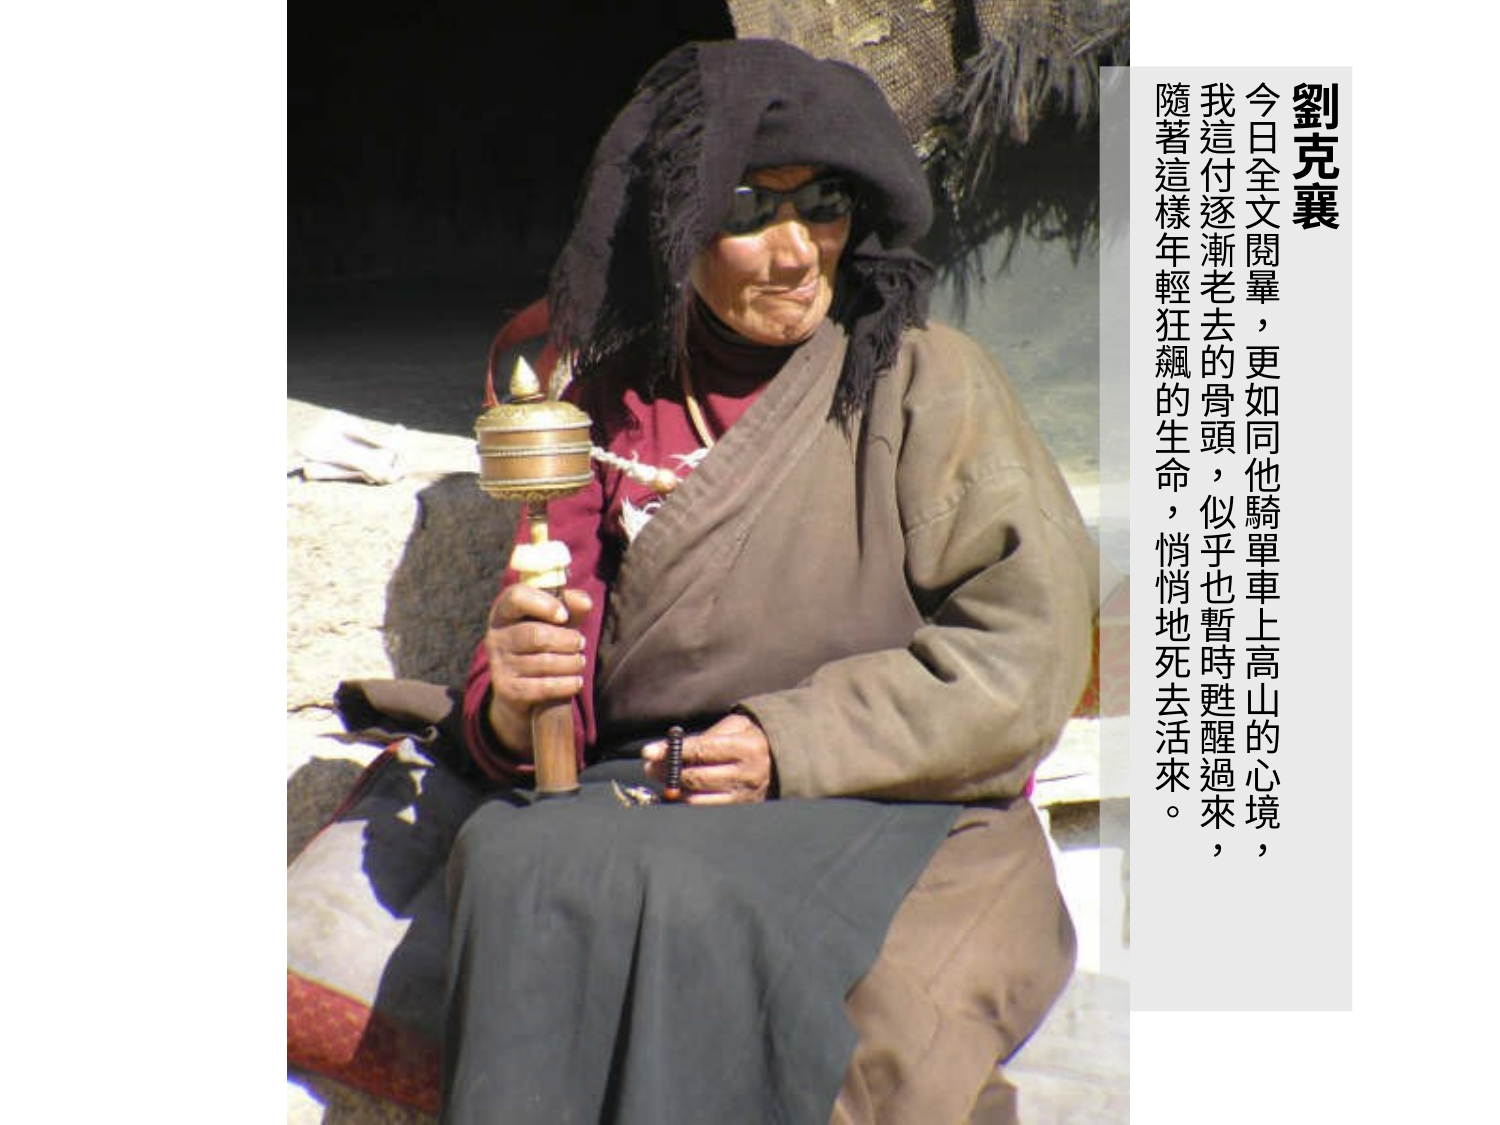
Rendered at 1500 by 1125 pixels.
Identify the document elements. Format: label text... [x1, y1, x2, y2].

picture [287, 0, 1130, 1125]
text_box 劉克襄 今日全文閱曅，更如同他騎單車上高山的心境， 我這付逐漸老去的骨頭，似乎也暫時甦醒過來， 隨著這樣年輕狂飆的生命，悄悄地死去活來。 [1099, 66, 1353, 1012]
